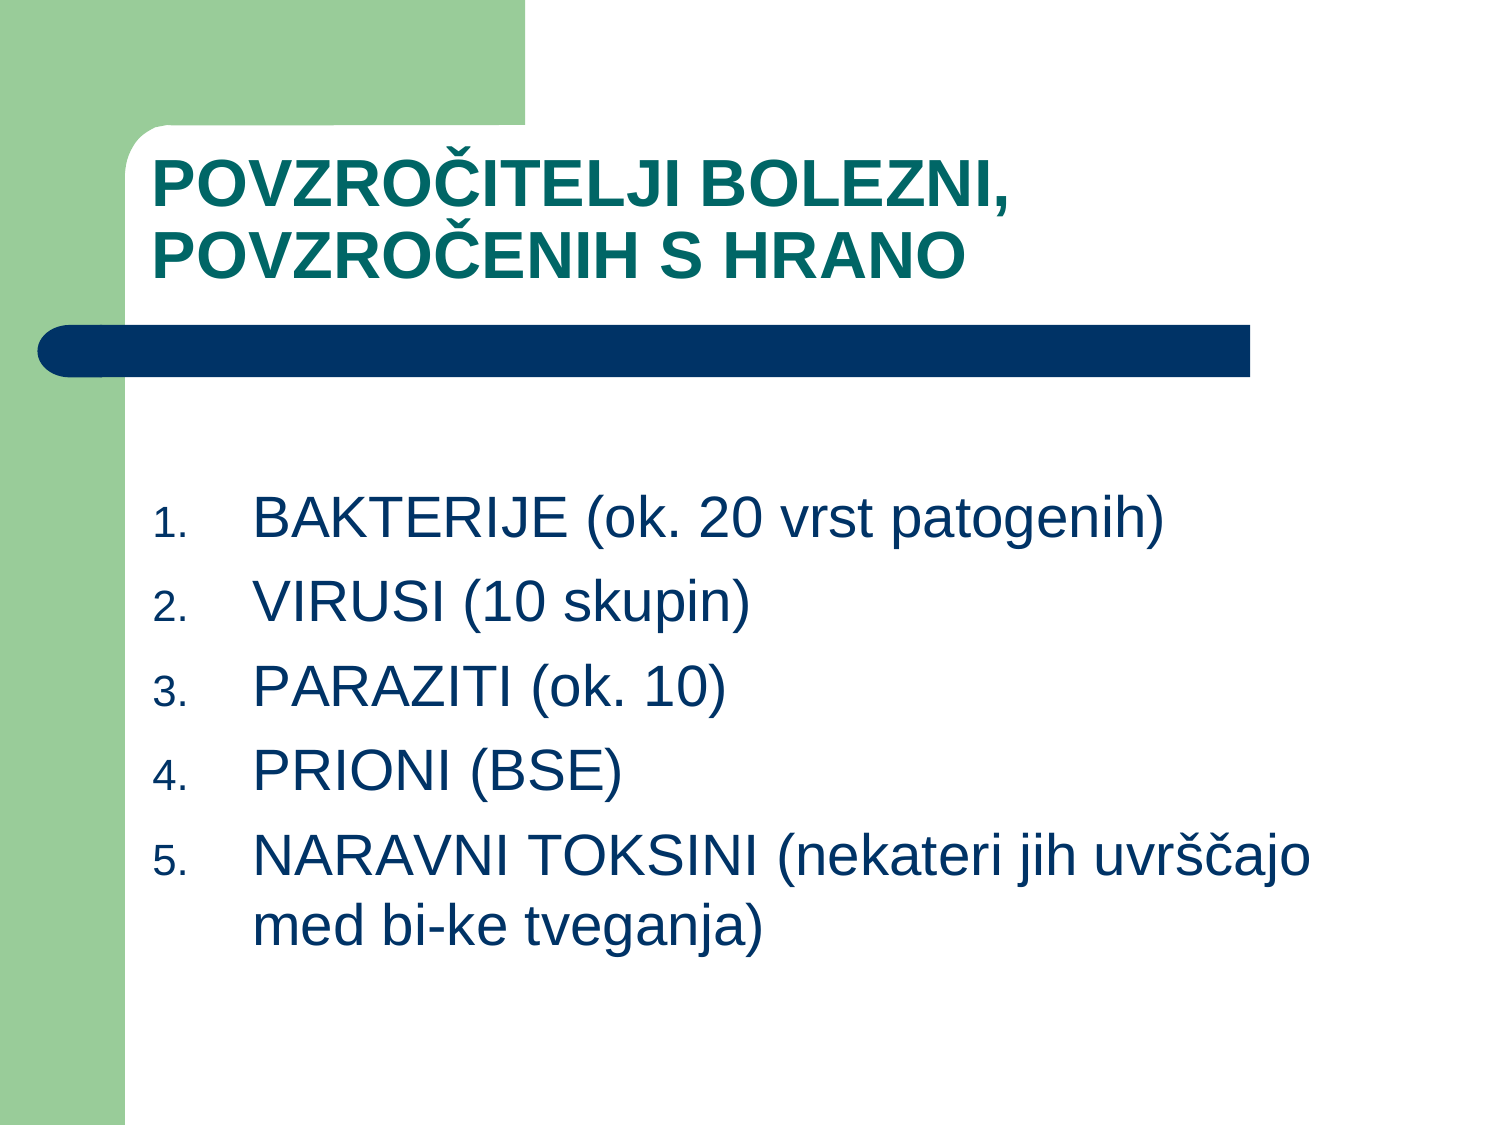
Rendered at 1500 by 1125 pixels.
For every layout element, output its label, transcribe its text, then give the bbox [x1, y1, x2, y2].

list BAKTERIJE (ok. 20 vrst patogenih) VIRUSI (10 skupin) PARAZITI (ok. 10) PRIONI (BSE) NARAVNI TOKSINI (nekateri jih uvrščajo med bi-ke tveganja) [137, 387, 1400, 999]
title POVZROČITELJI BOLEZNI, POVZROČENIH S HRANO [136, 136, 1414, 301]
